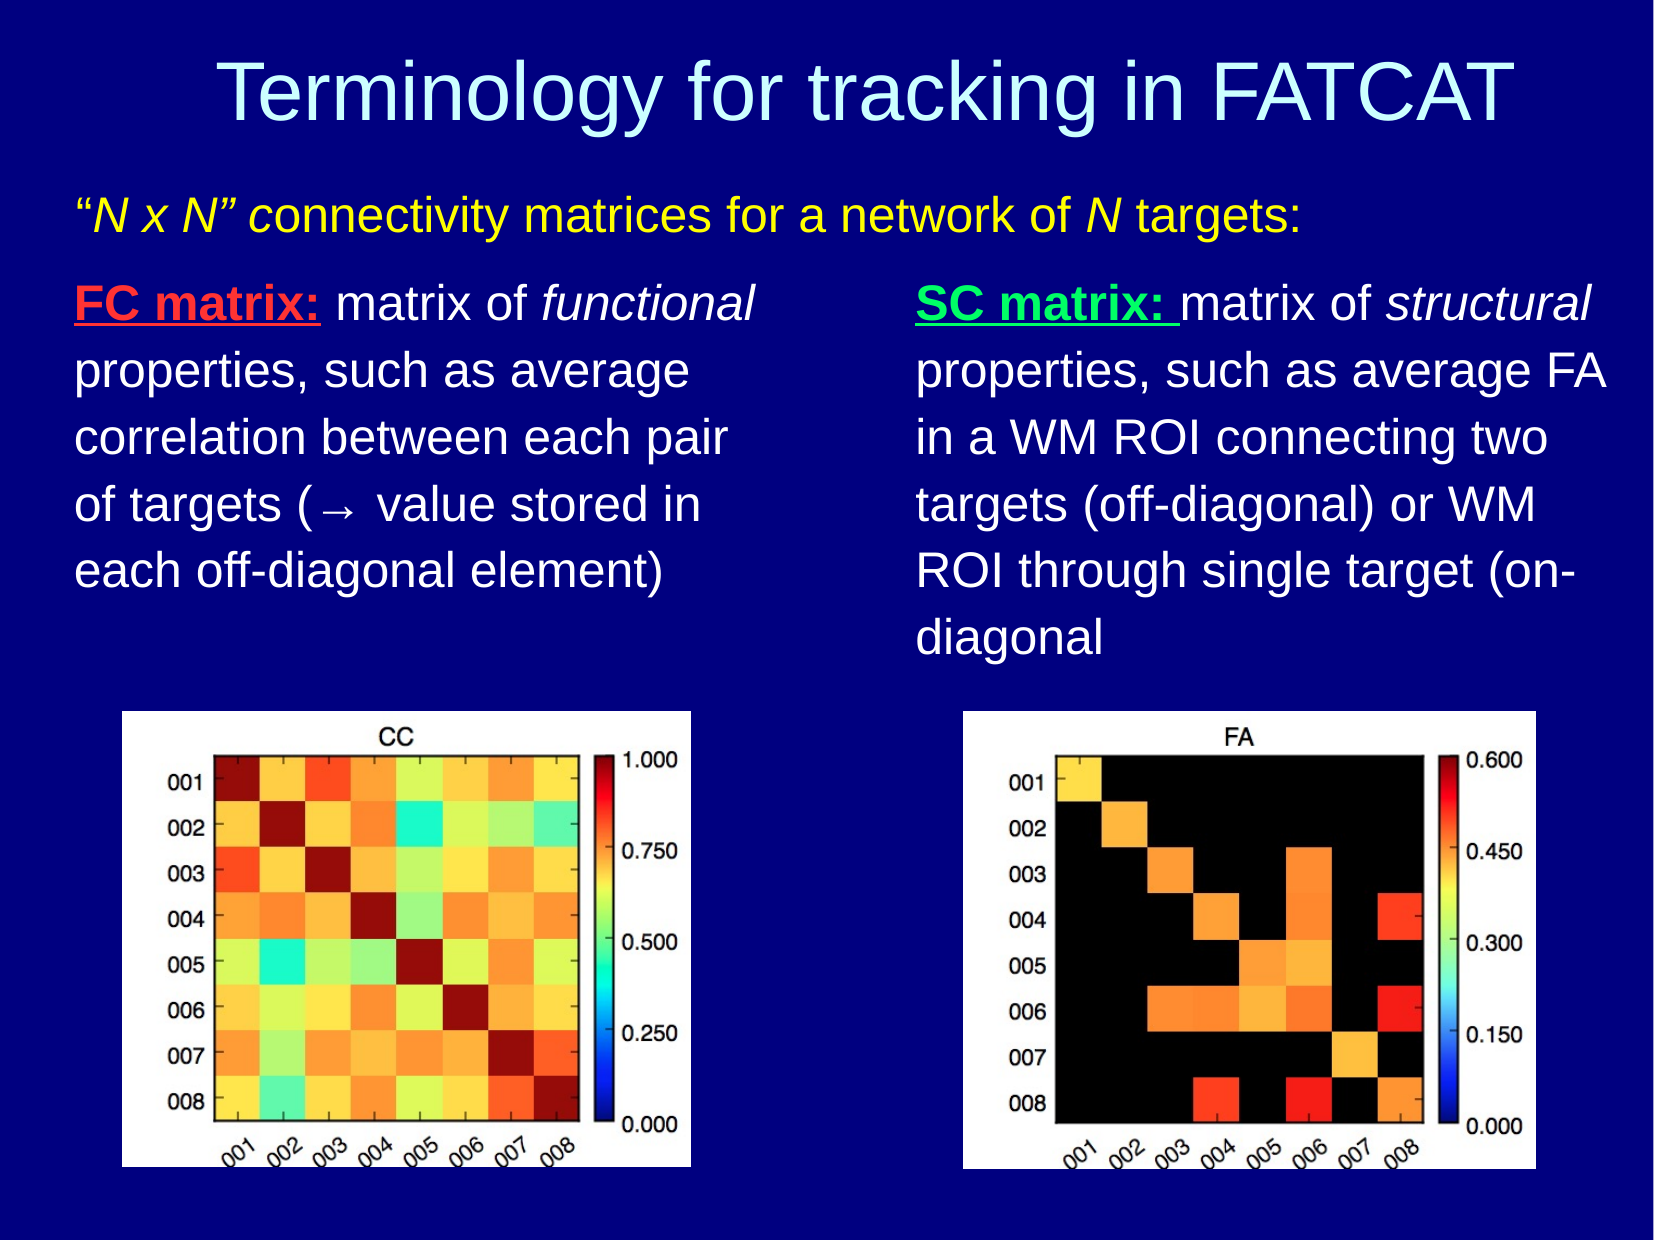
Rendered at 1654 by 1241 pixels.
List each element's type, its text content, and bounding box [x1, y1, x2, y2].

title Terminology for tracking in FATCAT [106, 23, 1627, 160]
text_box SC matrix: matrix of structural properties, such as average FA in a WM ROI connecting two targets (off-diagonal) or WM ROI through single target (on-diagonal [900, 256, 1625, 662]
text_box FC matrix: matrix of functional properties, such as average correlation between each pair of targets (→ value stored in each off-diagonal element) [59, 256, 789, 662]
picture [122, 711, 691, 1167]
picture [963, 711, 1536, 1169]
text_box “N x N” connectivity matrices for a network of N targets: [47, 168, 1613, 256]
